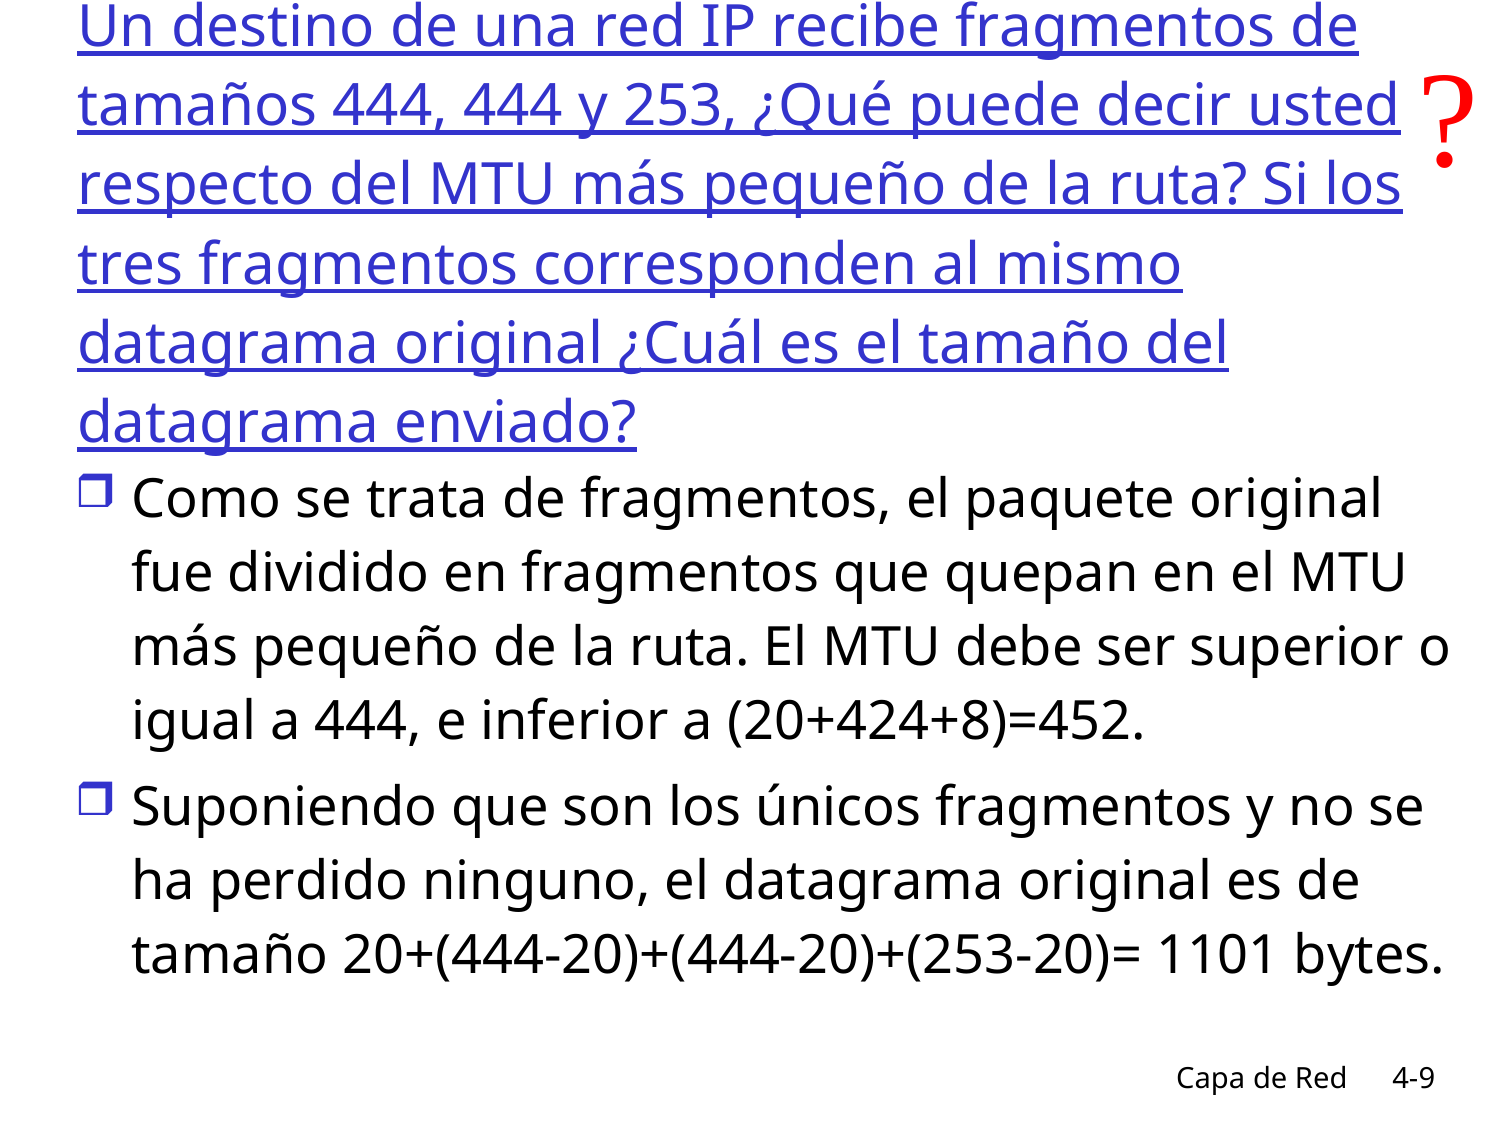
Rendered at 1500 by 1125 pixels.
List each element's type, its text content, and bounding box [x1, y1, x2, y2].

list Como se trata de fragmentos, el paquete original fue dividido en fragmentos que quepan en el MTU más pequeño de la ruta. El MTU debe ser superior o igual a 444, e inferior a (20+424+8)=452. Suponiendo que son los únicos fragmentos y no se ha perdido ninguno, el datagrama original es de tamaño 20+(444-20)+(444-20)+(253-20)= 1101 bytes. [75, 459, 1463, 1014]
text_box ? [1402, 21, 1494, 202]
title Un destino de una red IP recibe fragmentos de tamaños 444, 444 y 253, ¿Qué puede decir usted respecto del MTU más pequeño de la ruta? Si los tres fragmentos corresponden al mismo datagrama original ¿Cuál es el tamaño del datagrama enviado? [77, 61, 1465, 383]
